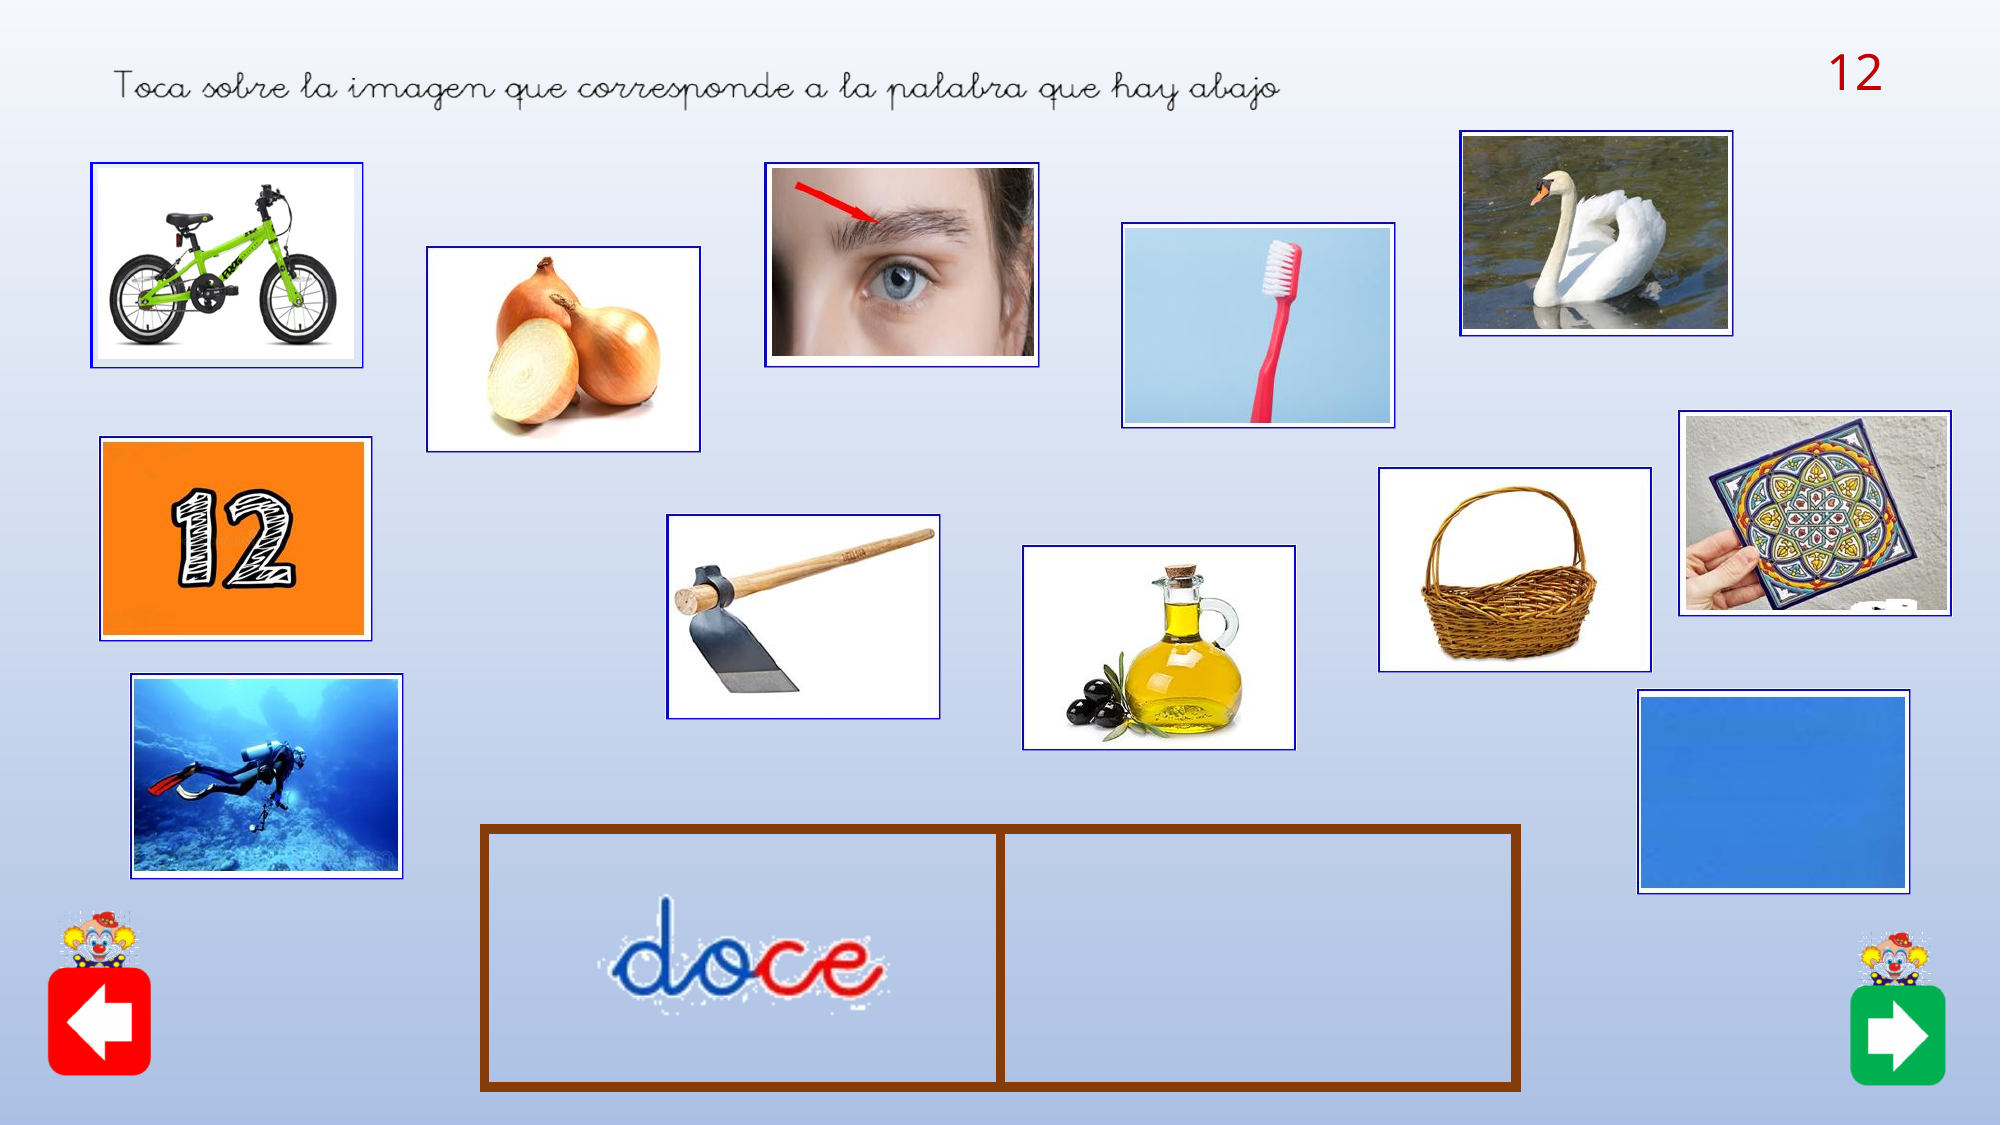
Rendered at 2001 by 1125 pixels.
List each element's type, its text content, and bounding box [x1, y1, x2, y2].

picture [98, 435, 373, 642]
picture [106, 57, 1494, 115]
picture [129, 672, 404, 880]
picture [1120, 221, 1396, 429]
picture [1458, 129, 1734, 337]
picture [47, 910, 151, 1076]
picture [1636, 688, 1911, 895]
picture [1850, 931, 1946, 1086]
picture [425, 245, 702, 453]
picture [89, 161, 364, 369]
text_box 12 [1764, 32, 1946, 108]
picture [1021, 544, 1297, 751]
picture [665, 513, 941, 720]
picture [1677, 409, 1953, 617]
picture [537, 858, 957, 1065]
picture [1377, 466, 1653, 673]
picture [763, 161, 1040, 368]
